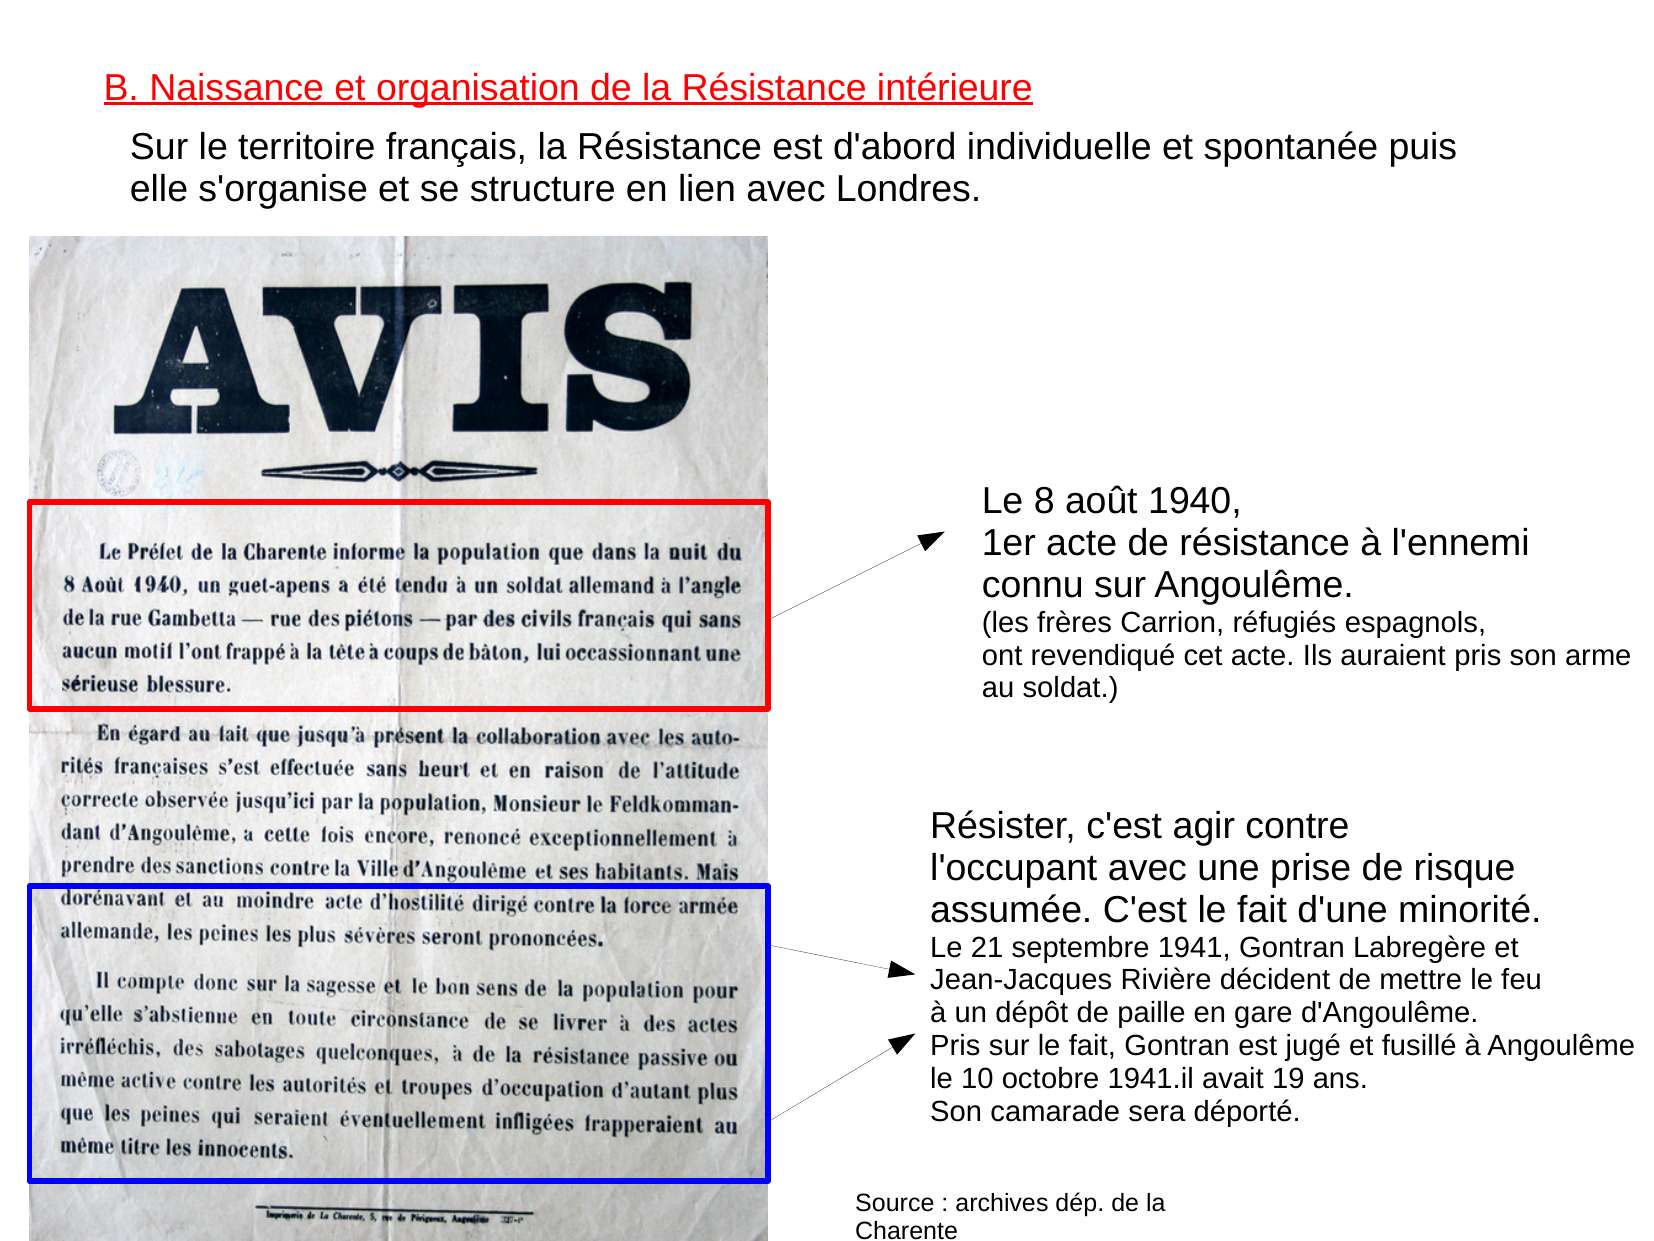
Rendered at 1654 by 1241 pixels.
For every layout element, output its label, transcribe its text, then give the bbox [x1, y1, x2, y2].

text_box Source : archives dép. de la Charente [840, 1181, 1292, 1241]
picture [29, 236, 768, 499]
picture [32, 889, 765, 1178]
picture [29, 1184, 768, 1241]
text_box Résister, c'est agir contre l'occupant avec une prise de risque assumée. C'est le fait d'une minorité. Le 21 septembre 1941, Gontran Labregère et Jean-Jacques Rivière décident de mettre le feu à un dépôt de paille en gare d'Angoulême. Pris sur le fait, Gontran est jugé et fusillé à Angoulême le 10 octobre 1941.il avait 19 ans. Son camarade sera déporté. [915, 797, 1654, 1165]
text_box Sur le territoire français, la Résistance est d'abord individuelle et spontanée puis elle s'organise et se structure en lien avec Londres. [115, 118, 1484, 247]
picture [29, 712, 768, 883]
text_box B. Naissance et organisation de la Résistance intérieure [88, 59, 1048, 119]
picture [32, 505, 765, 706]
text_box Le 8 août 1940, 1er acte de résistance à l'ennemi connu sur Angoulême. (les frères Carrion, réfugiés espagnols, ont revendiqué cet acte. Ils auraient pris son arme au soldat.) [967, 472, 1654, 771]
